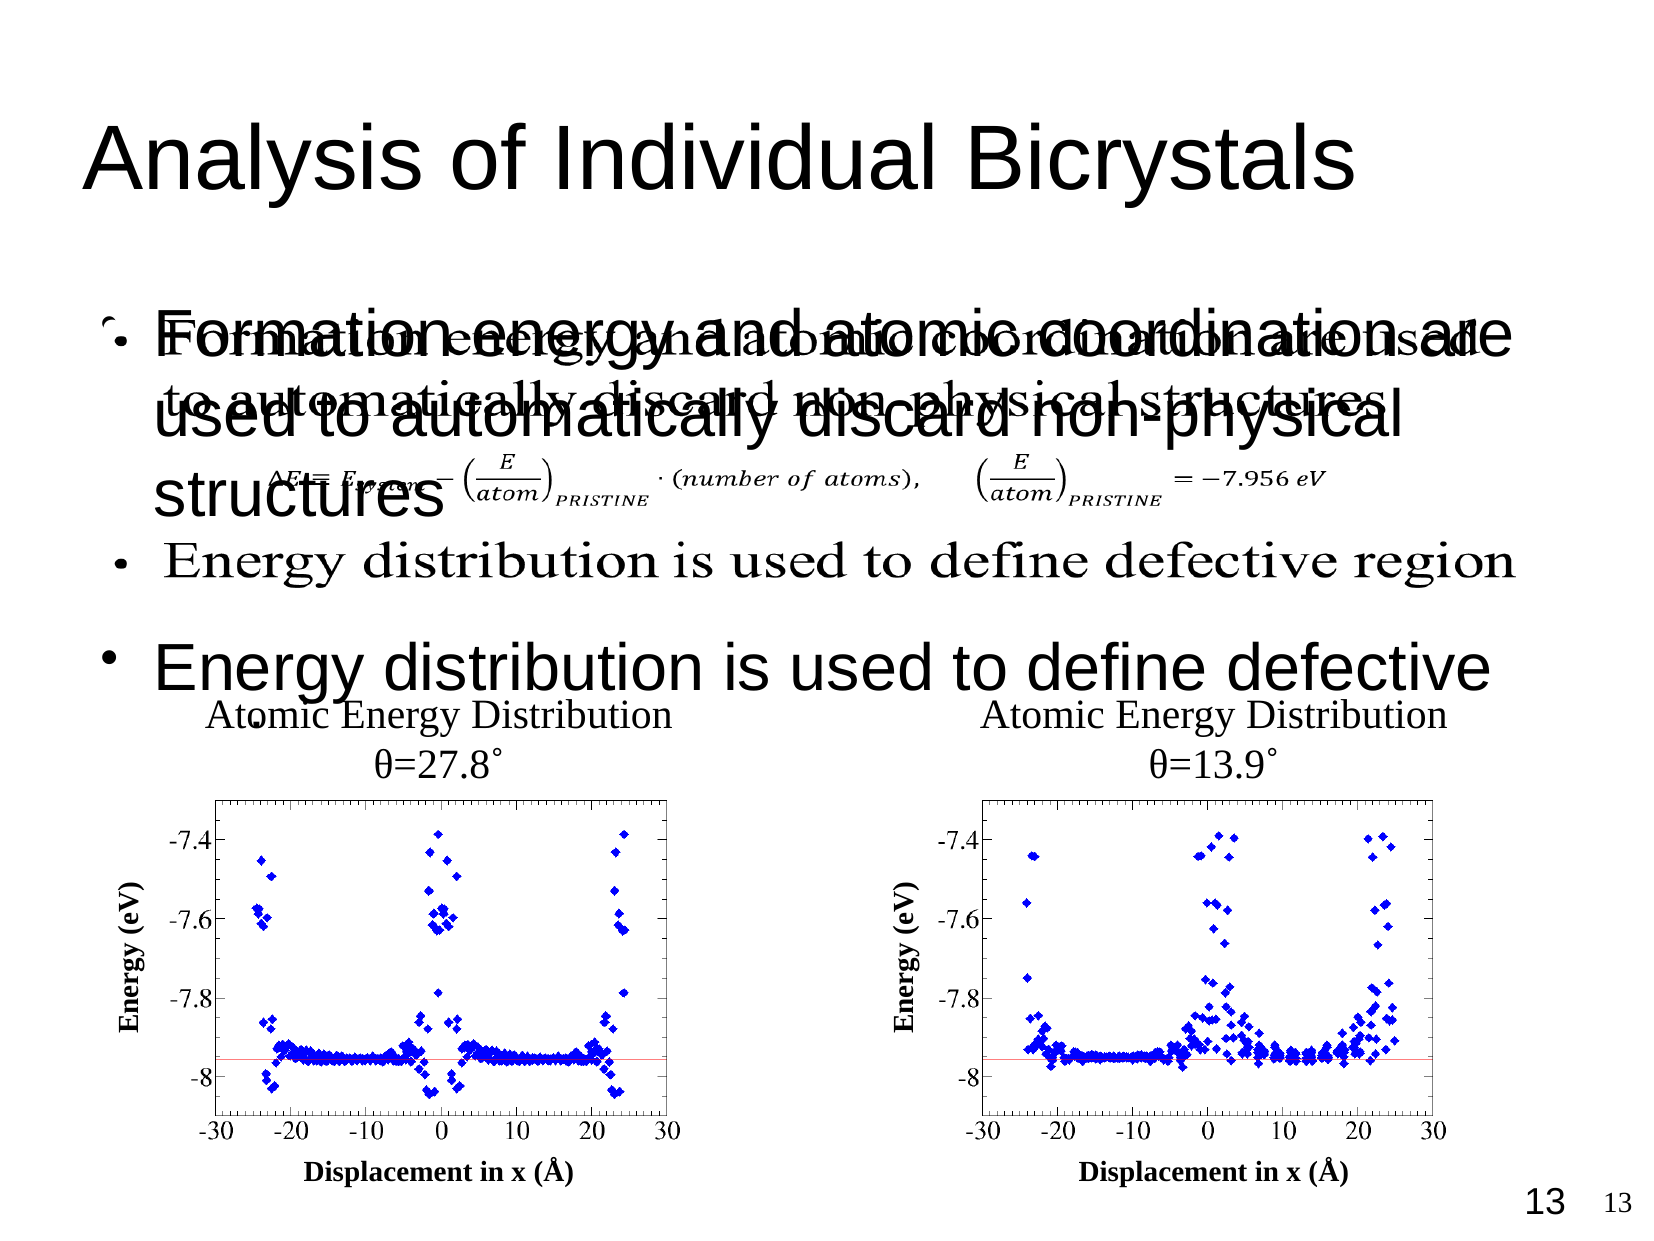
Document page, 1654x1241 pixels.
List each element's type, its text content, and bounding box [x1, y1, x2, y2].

text_box Atomic Energy Distribution θ=13.9˚ [964, 679, 1465, 794]
text_box Displacement in x (Å) [288, 1144, 590, 1195]
text_box Energy (eV) [876, 867, 927, 1049]
title Analysis of Individual Bicrystals [82, 49, 1571, 257]
text_box Atomic Energy Distribution θ=27.8˚ [189, 679, 689, 794]
slide_number <number> [1589, 1182, 1633, 1221]
text_box Displacement in x (Å) [1063, 1144, 1365, 1195]
picture [147, 732, 731, 1183]
list [82, 290, 1571, 621]
text_box Energy (eV) [101, 867, 152, 1049]
picture [914, 732, 1497, 1183]
